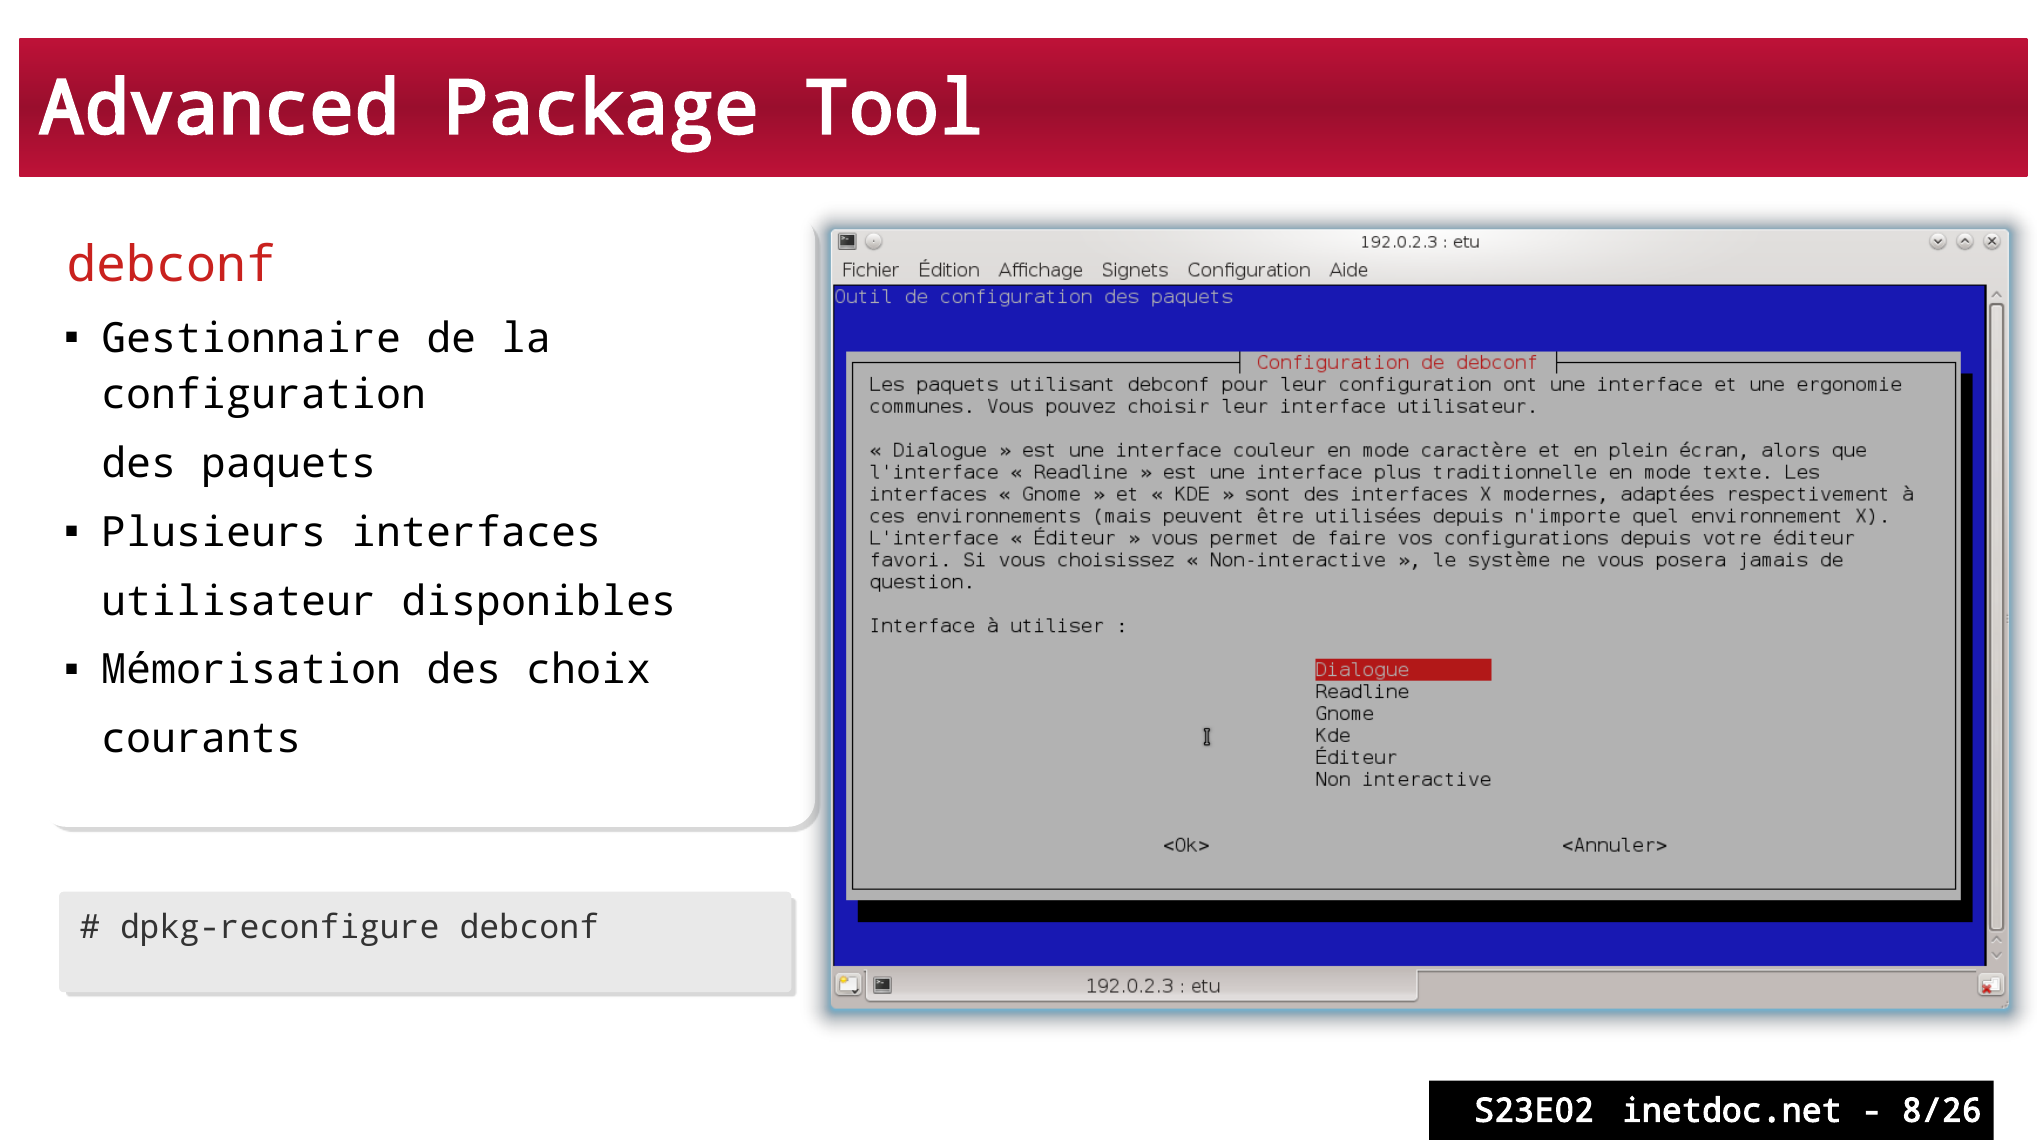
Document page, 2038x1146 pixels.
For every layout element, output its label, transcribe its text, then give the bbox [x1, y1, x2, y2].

text_box S23E02 inetdoc.net - <numéro>/26 [1429, 1080, 1994, 1140]
text_box debconf Gestionnaire de la configuration des paquets Plusieurs interfaces utilisateur disponibles Mémorisation des choix courants [38, 212, 784, 827]
text_box Advanced Package Tool [19, 38, 2028, 177]
text_box # dpkg-reconfigure debconf [59, 891, 792, 993]
picture [784, 183, 2038, 1055]
